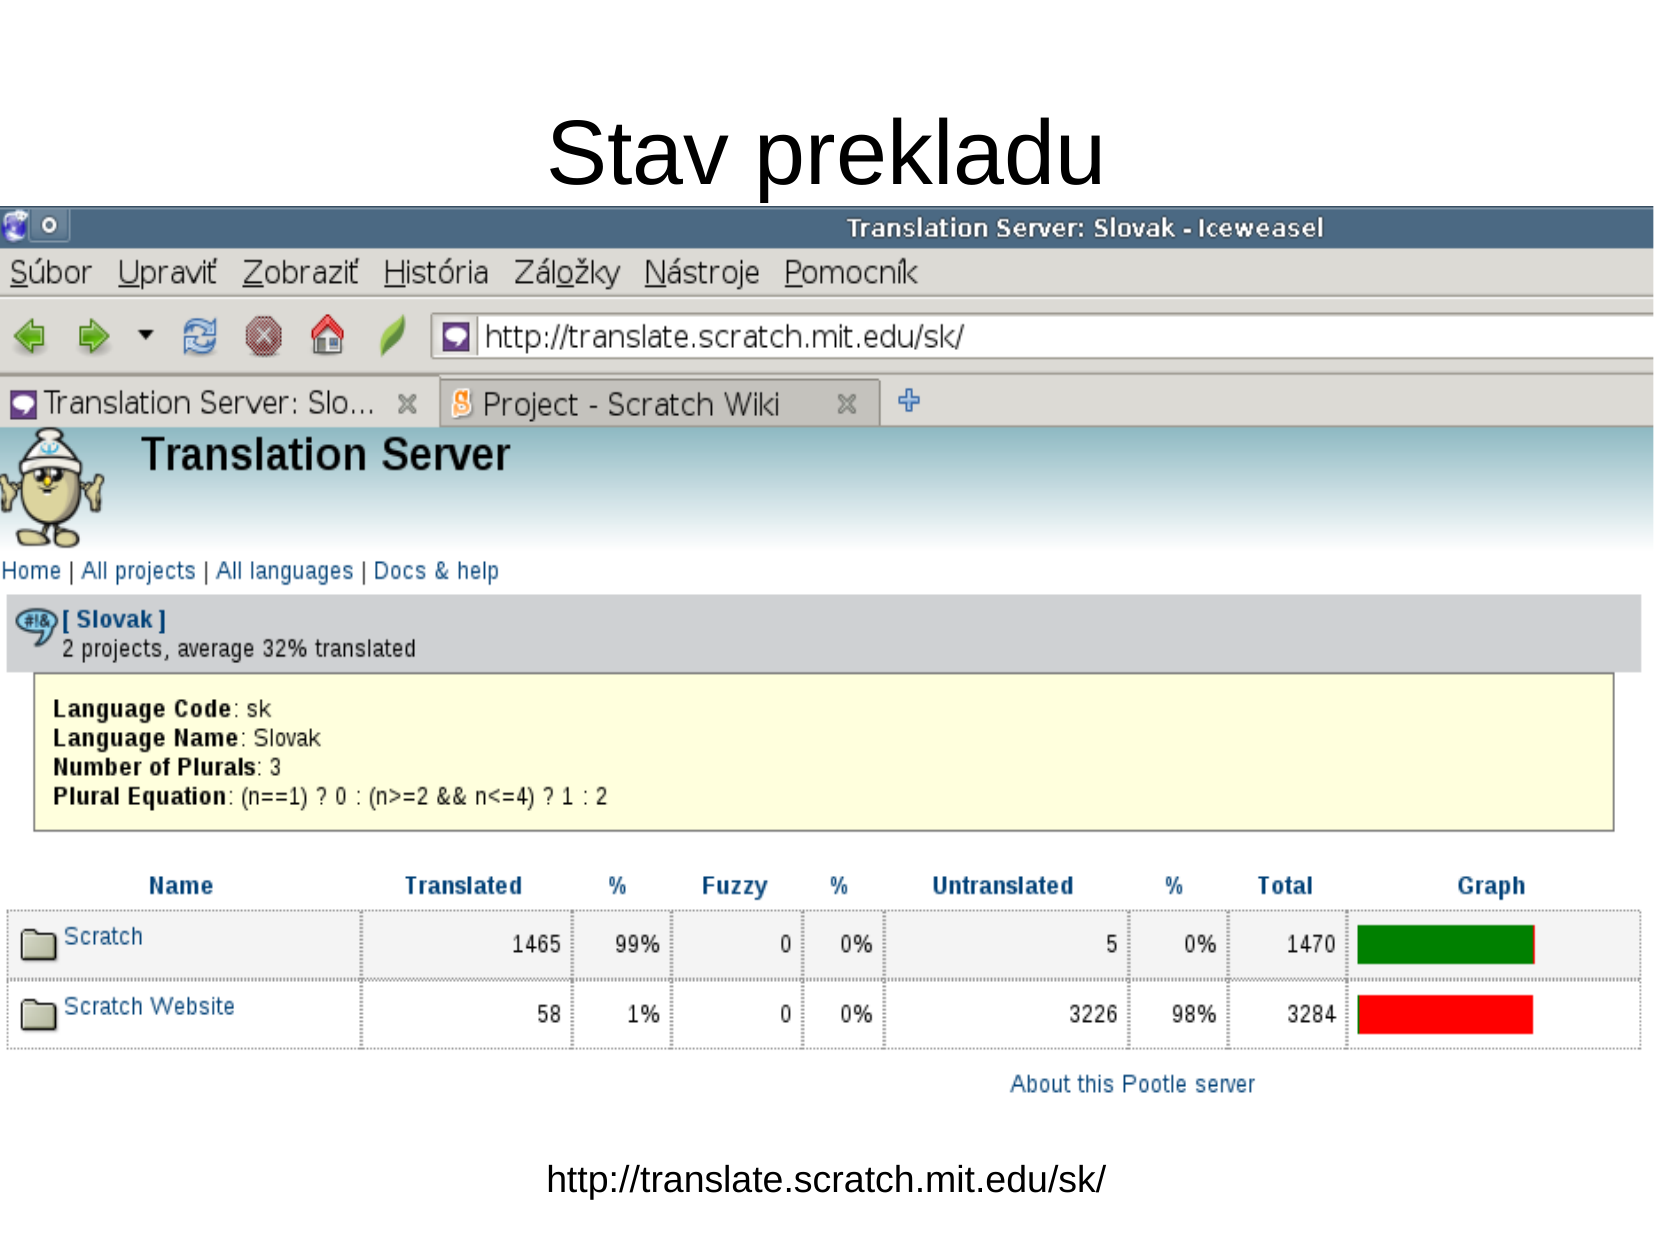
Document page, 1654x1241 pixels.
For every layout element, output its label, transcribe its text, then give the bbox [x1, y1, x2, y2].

picture [0, 206, 1654, 1123]
title Stav prekladu [82, 56, 1571, 206]
text_box http://translate.scratch.mit.edu/sk/ [531, 1151, 1123, 1209]
